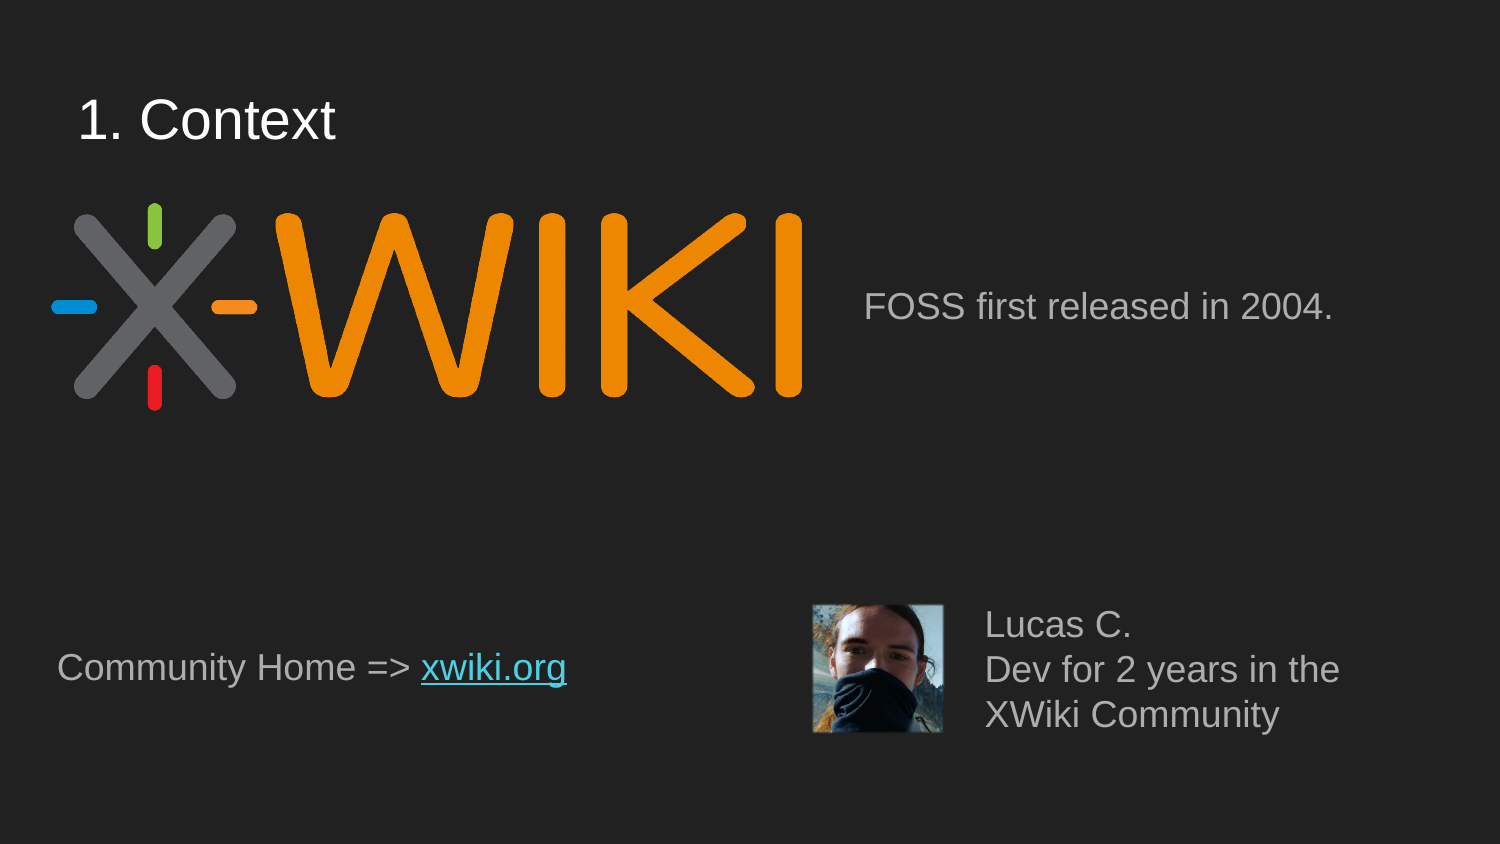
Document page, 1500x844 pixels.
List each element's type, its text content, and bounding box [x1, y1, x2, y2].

text_box Community Home => xwiki.org [41, 628, 605, 709]
picture [811, 603, 945, 734]
text_box FOSS first released in 2004. [848, 266, 1393, 347]
text_box Lucas C. Dev for 2 years in the XWiki Community [969, 584, 1446, 730]
picture [51, 203, 802, 411]
title Context [51, 72, 1449, 167]
